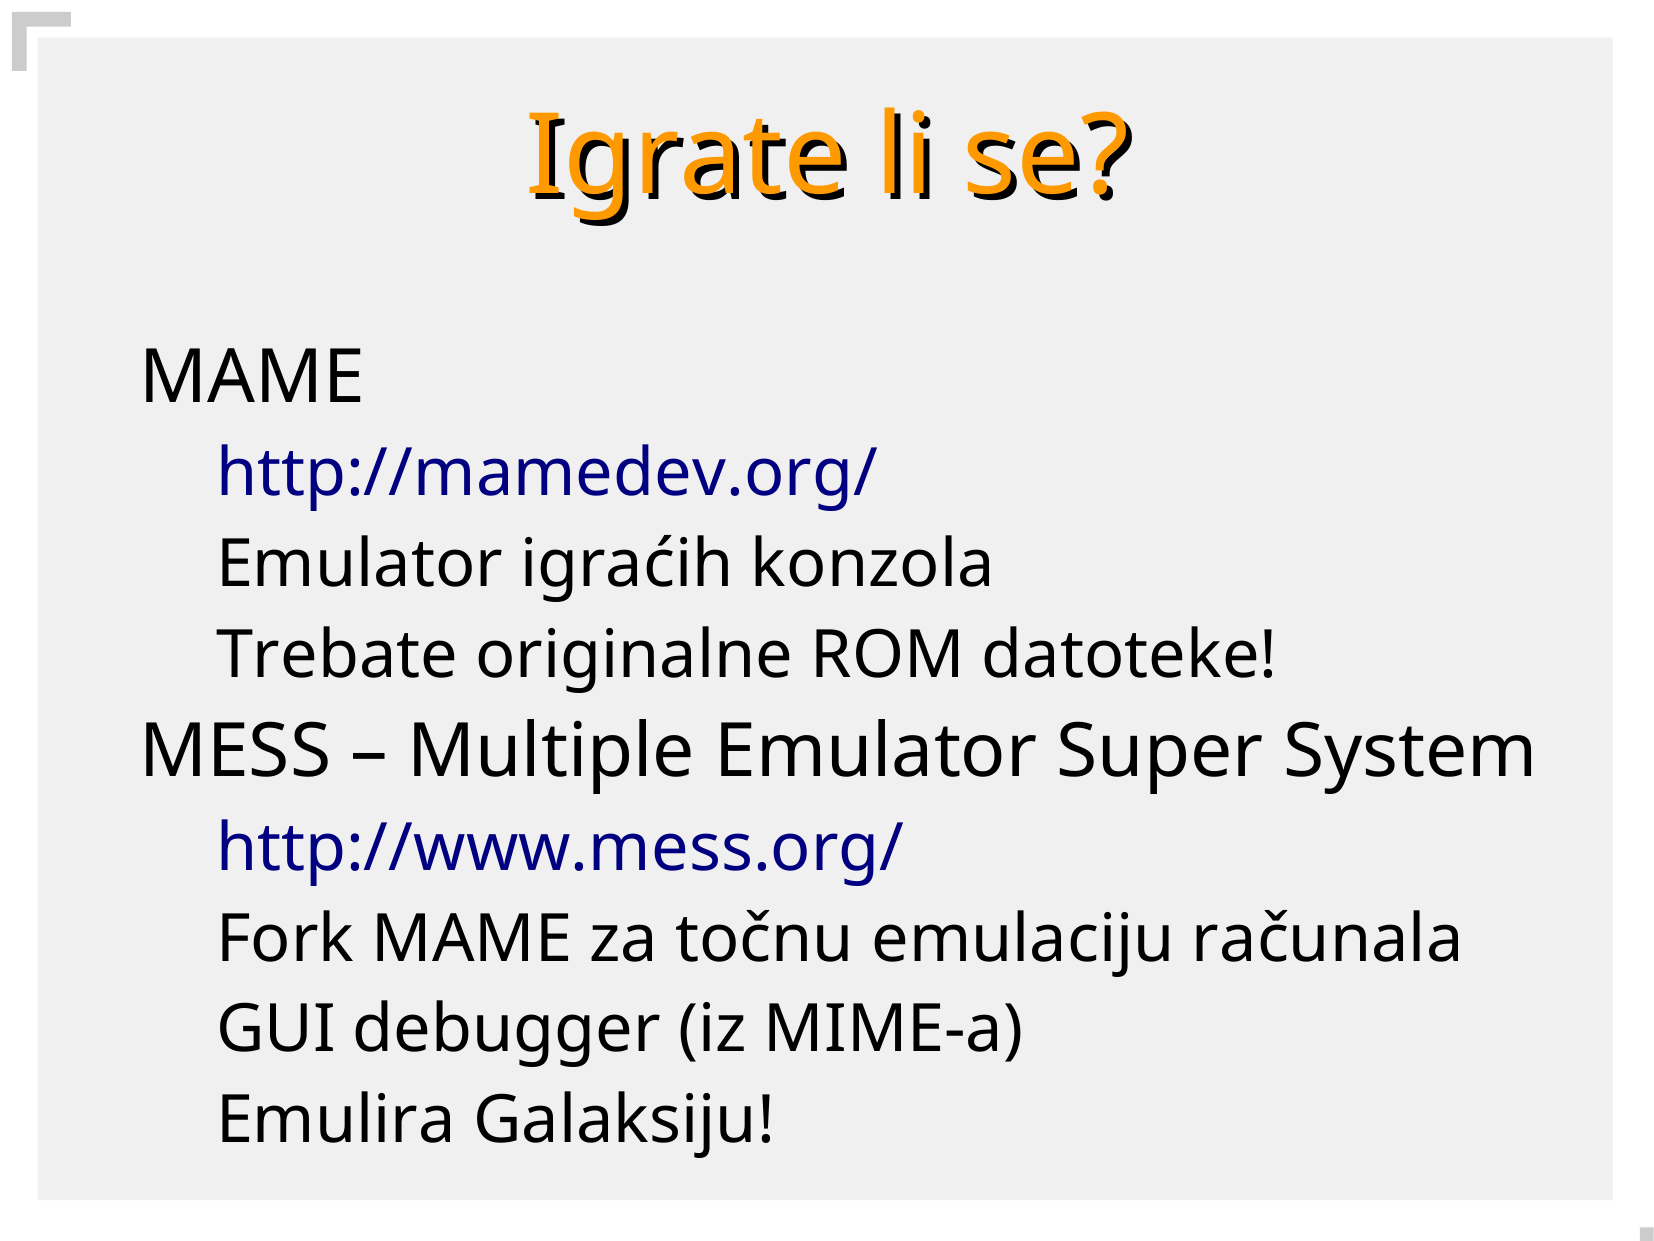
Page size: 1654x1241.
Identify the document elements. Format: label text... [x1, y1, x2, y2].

list MAME http://mamedev.org/ Emulator igraćih konzola Trebate originalne ROM datoteke! MESS – Multiple Emulator Super System http://www.mess.org/ Fork MAME za točnu emulaciju računala GUI debugger (iz MIME-a) Emulira Galaksiju! [121, 322, 1561, 1132]
title Igrate li se? [121, 46, 1534, 254]
